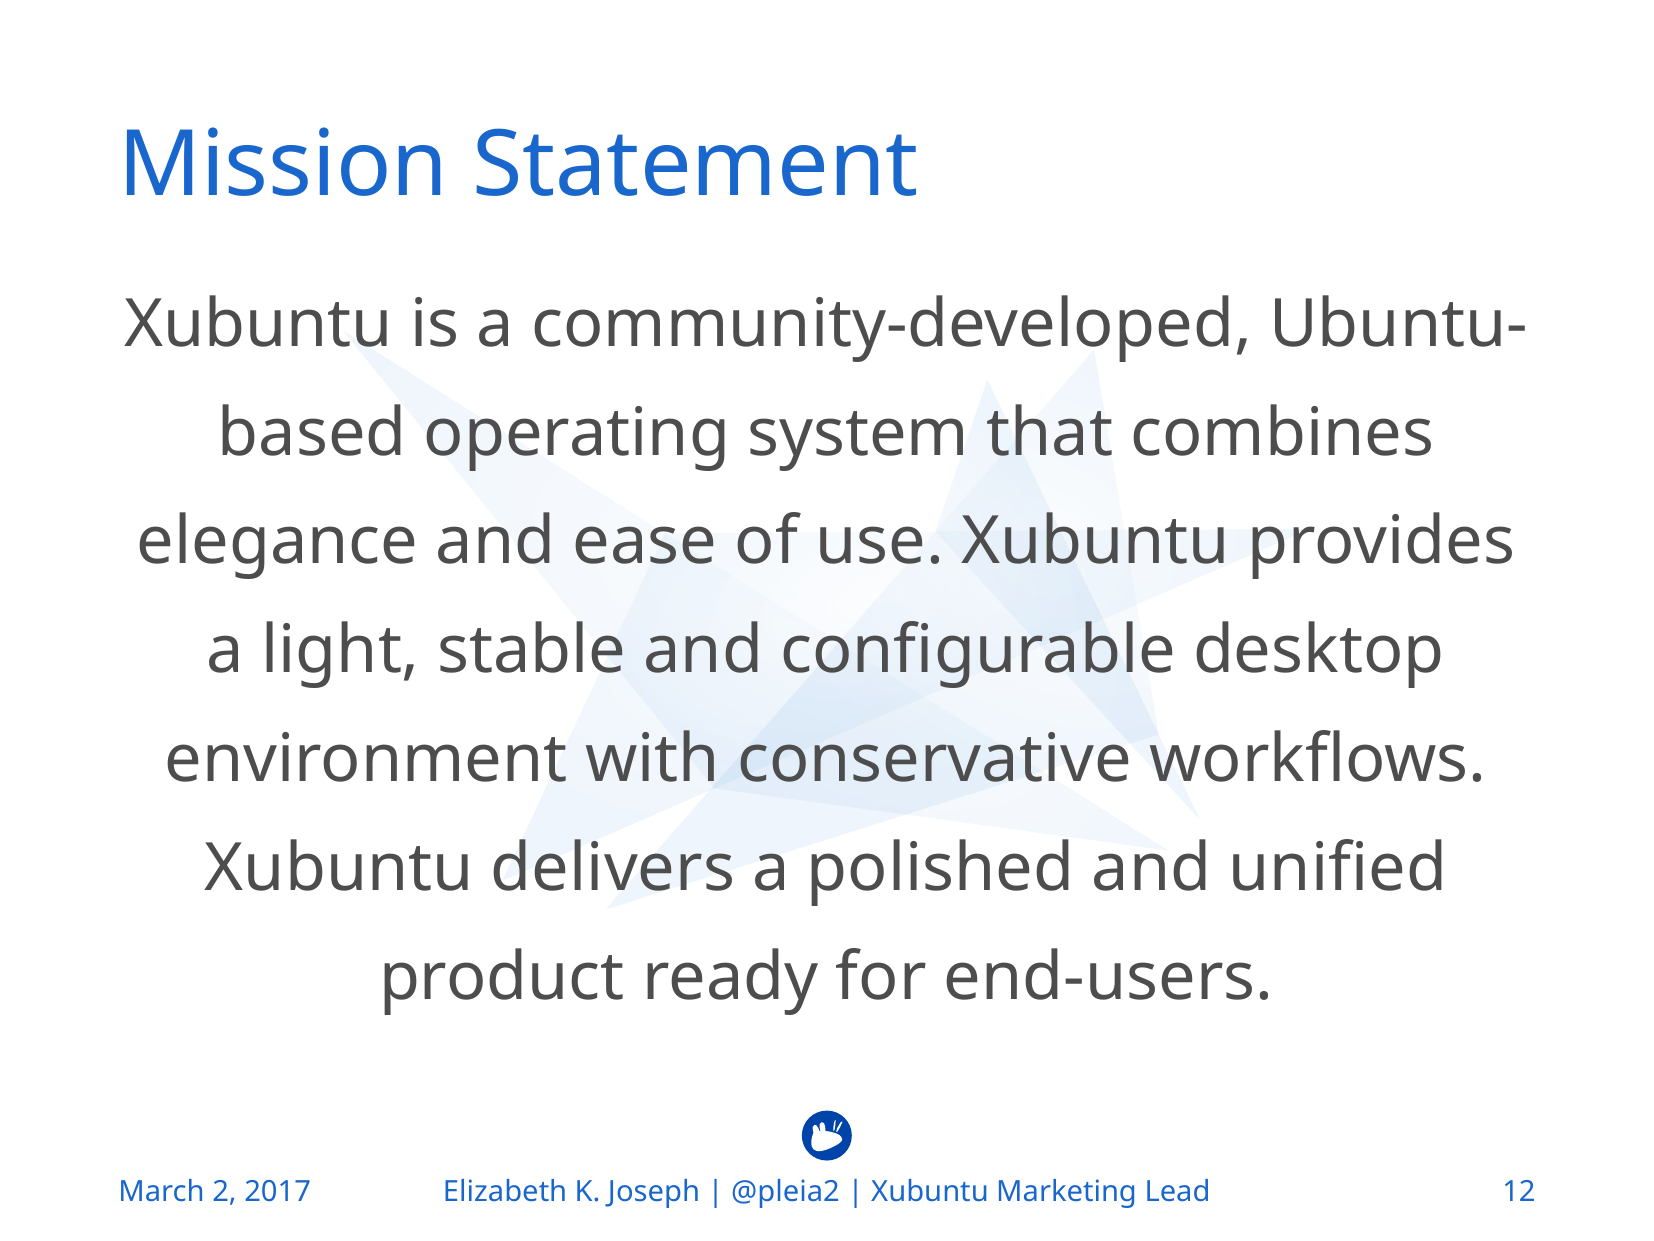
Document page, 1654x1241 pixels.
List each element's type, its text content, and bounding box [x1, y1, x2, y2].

subtitle Xubuntu is a community-developed, Ubuntu-based operating system that combines elegance and ease of use. Xubuntu provides a light, stable and configurable desktop environment with conservative workflows. Xubuntu delivers a polished and unified product ready for end-users. [118, 259, 1536, 1016]
title Mission Statement [118, 88, 1536, 231]
